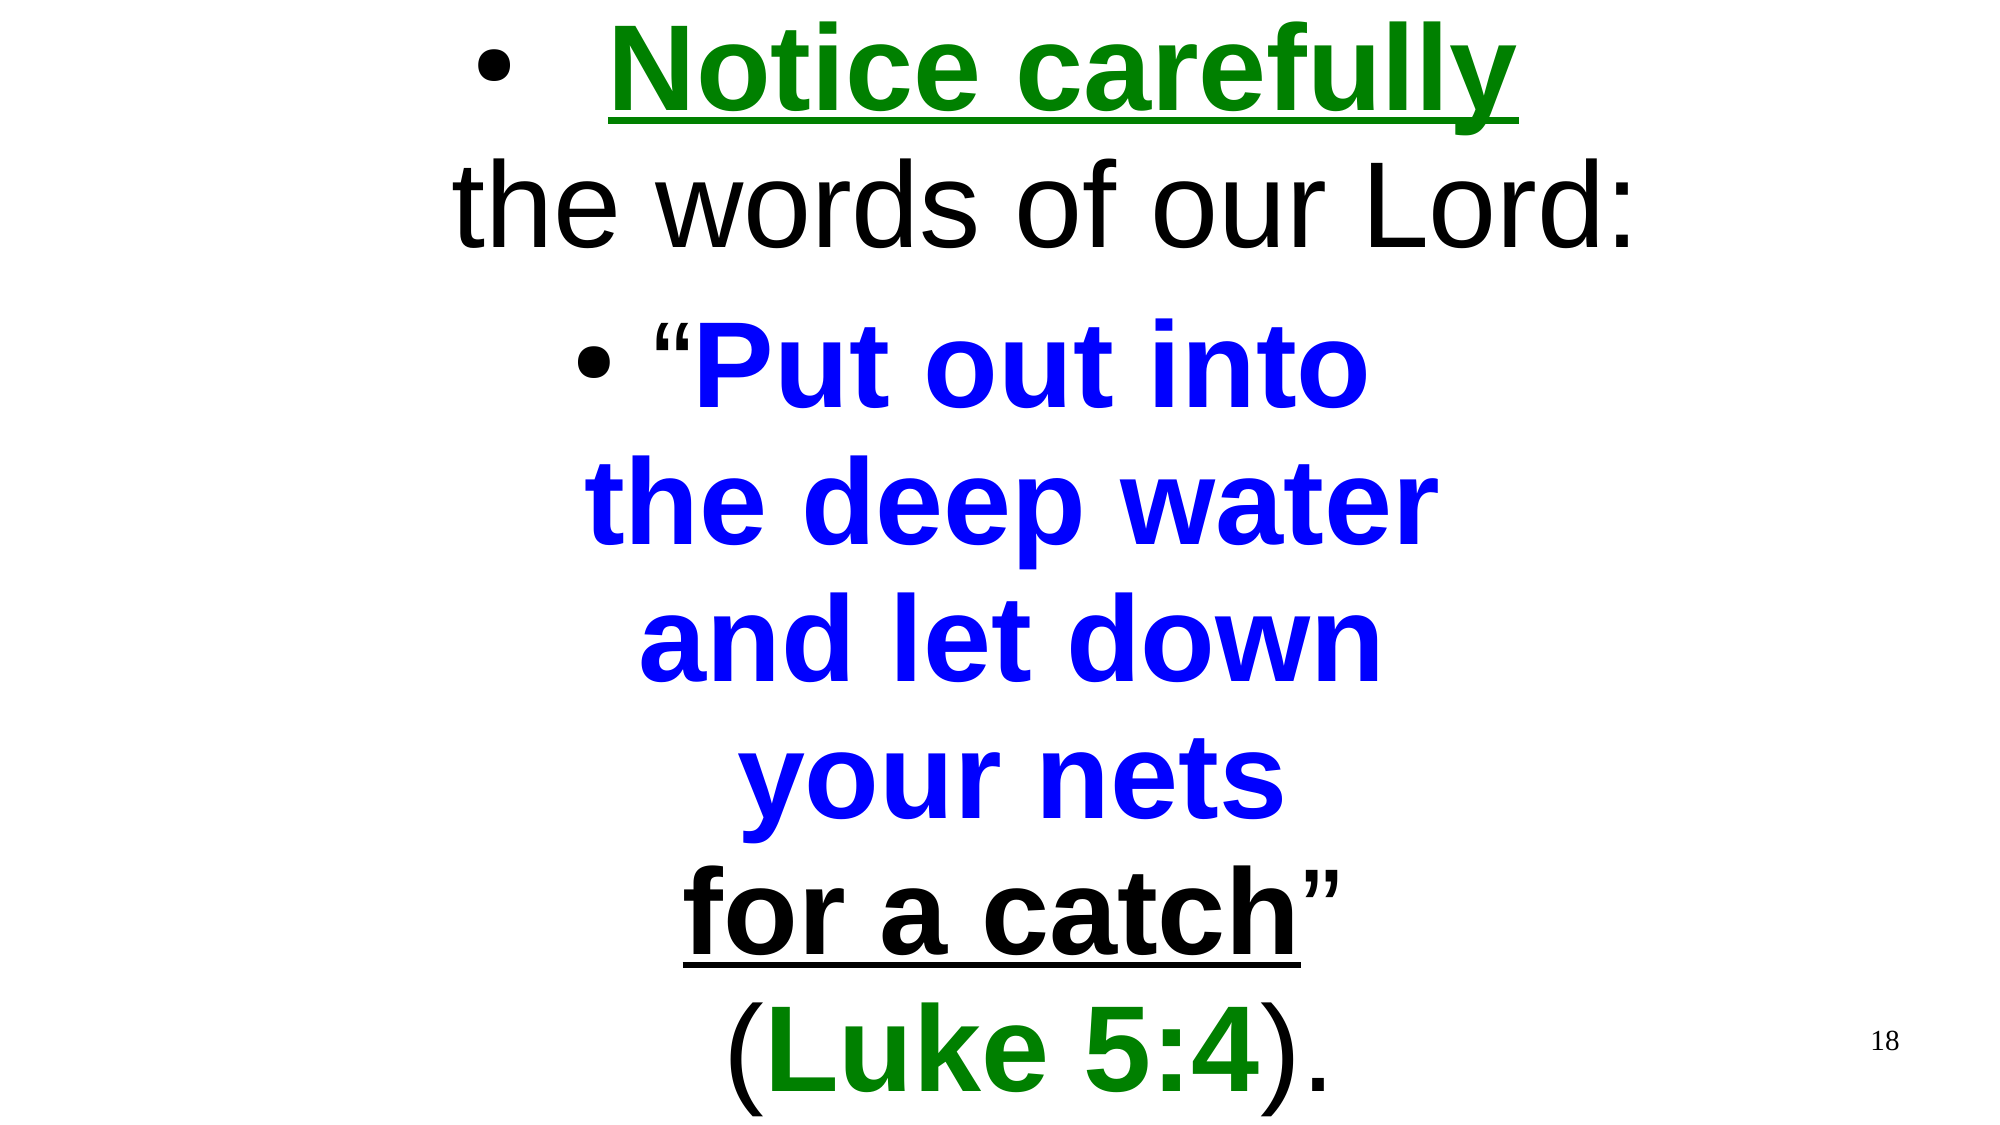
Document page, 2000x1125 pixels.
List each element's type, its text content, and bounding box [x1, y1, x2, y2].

list Notice carefully the words of our Lord: “Put out into the deep water and let down your nets for a catch” (Luke 5:4). [0, 0, 1996, 1123]
